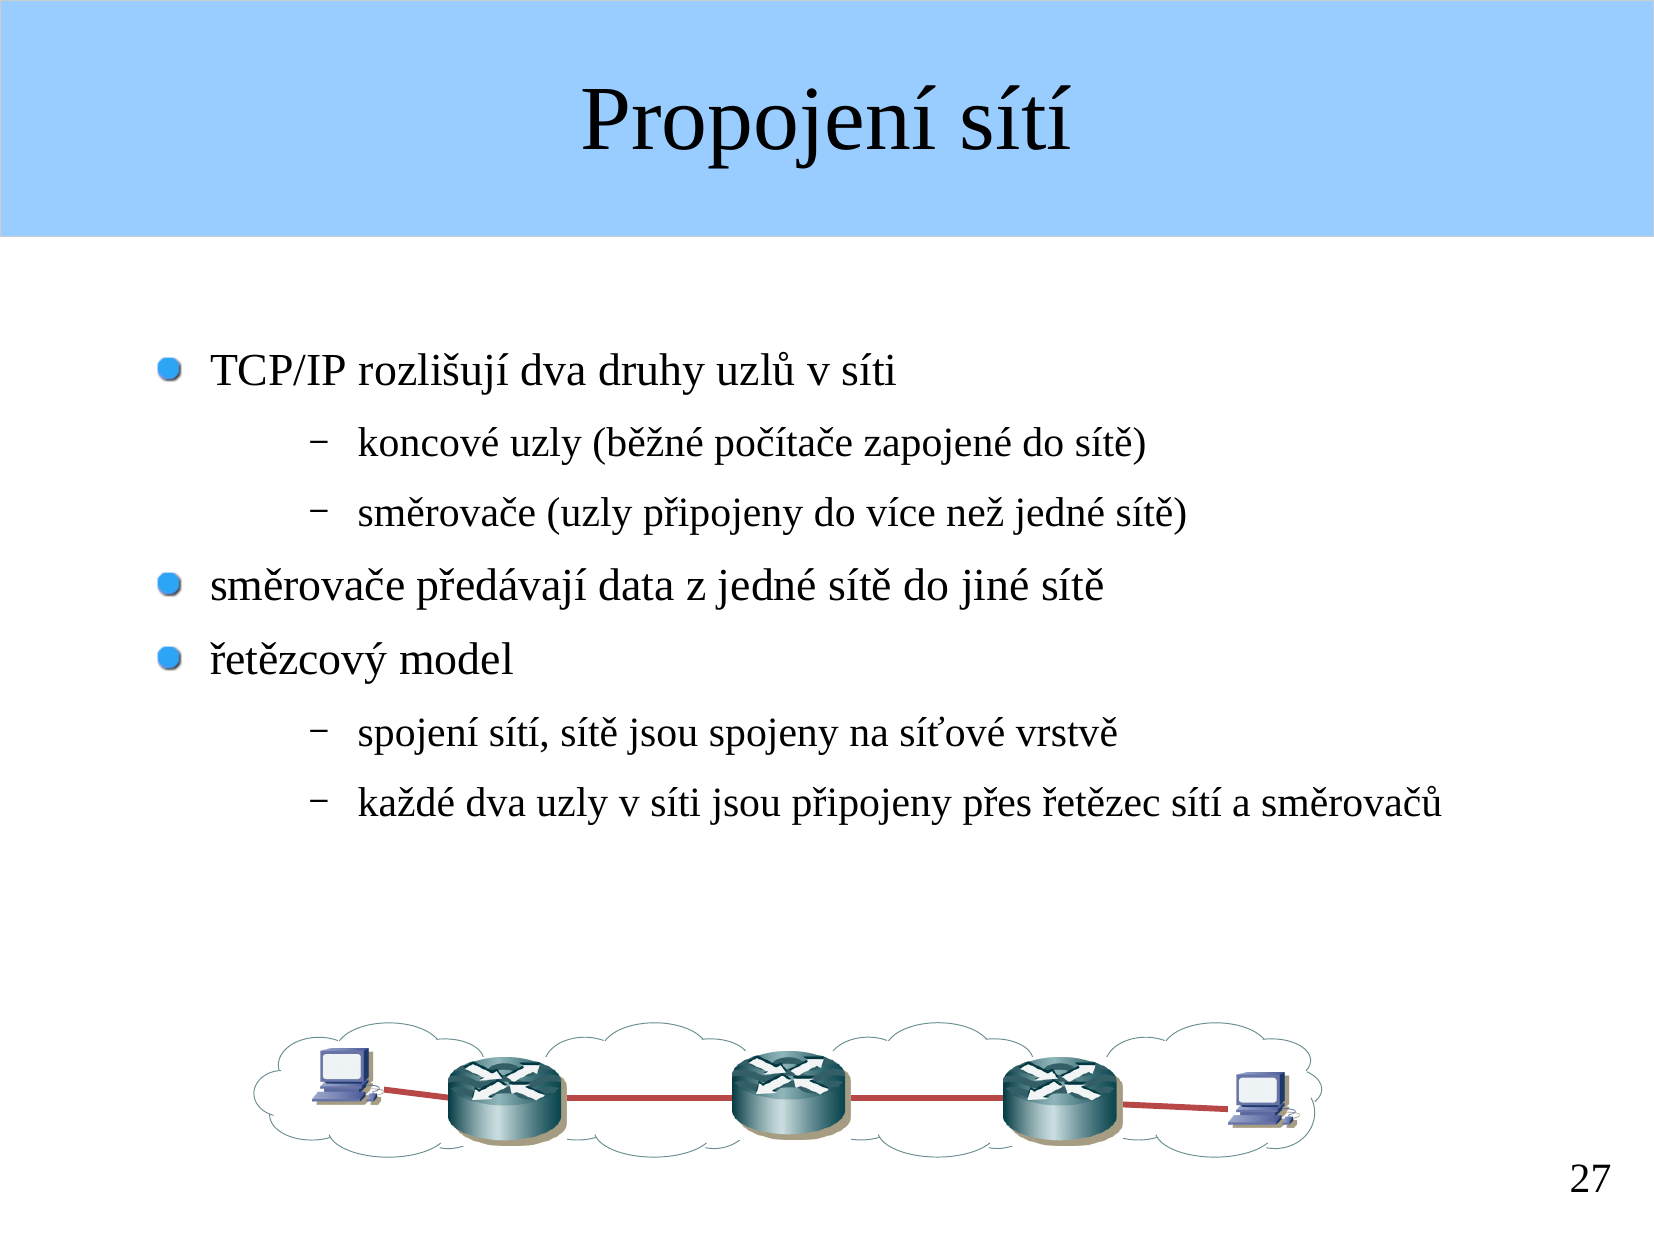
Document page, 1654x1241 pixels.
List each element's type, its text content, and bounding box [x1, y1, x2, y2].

title Propojení sítí [0, 0, 1654, 237]
picture [252, 1051, 1323, 1159]
list TCP/IP rozlišují dva druhy uzlů v síti koncové uzly (běžné počítače zapojené do sítě) směrovače (uzly připojeny do více než jedné sítě) směrovače předávají data z jedné sítě do jiné sítě řetězcový model spojení sítí, sítě jsou spojeny na síťové vrstvě každé dva uzly v síti jsou připojeny přes řetězec sítí a směrovačů [121, 344, 1534, 1127]
picture [312, 1048, 384, 1105]
